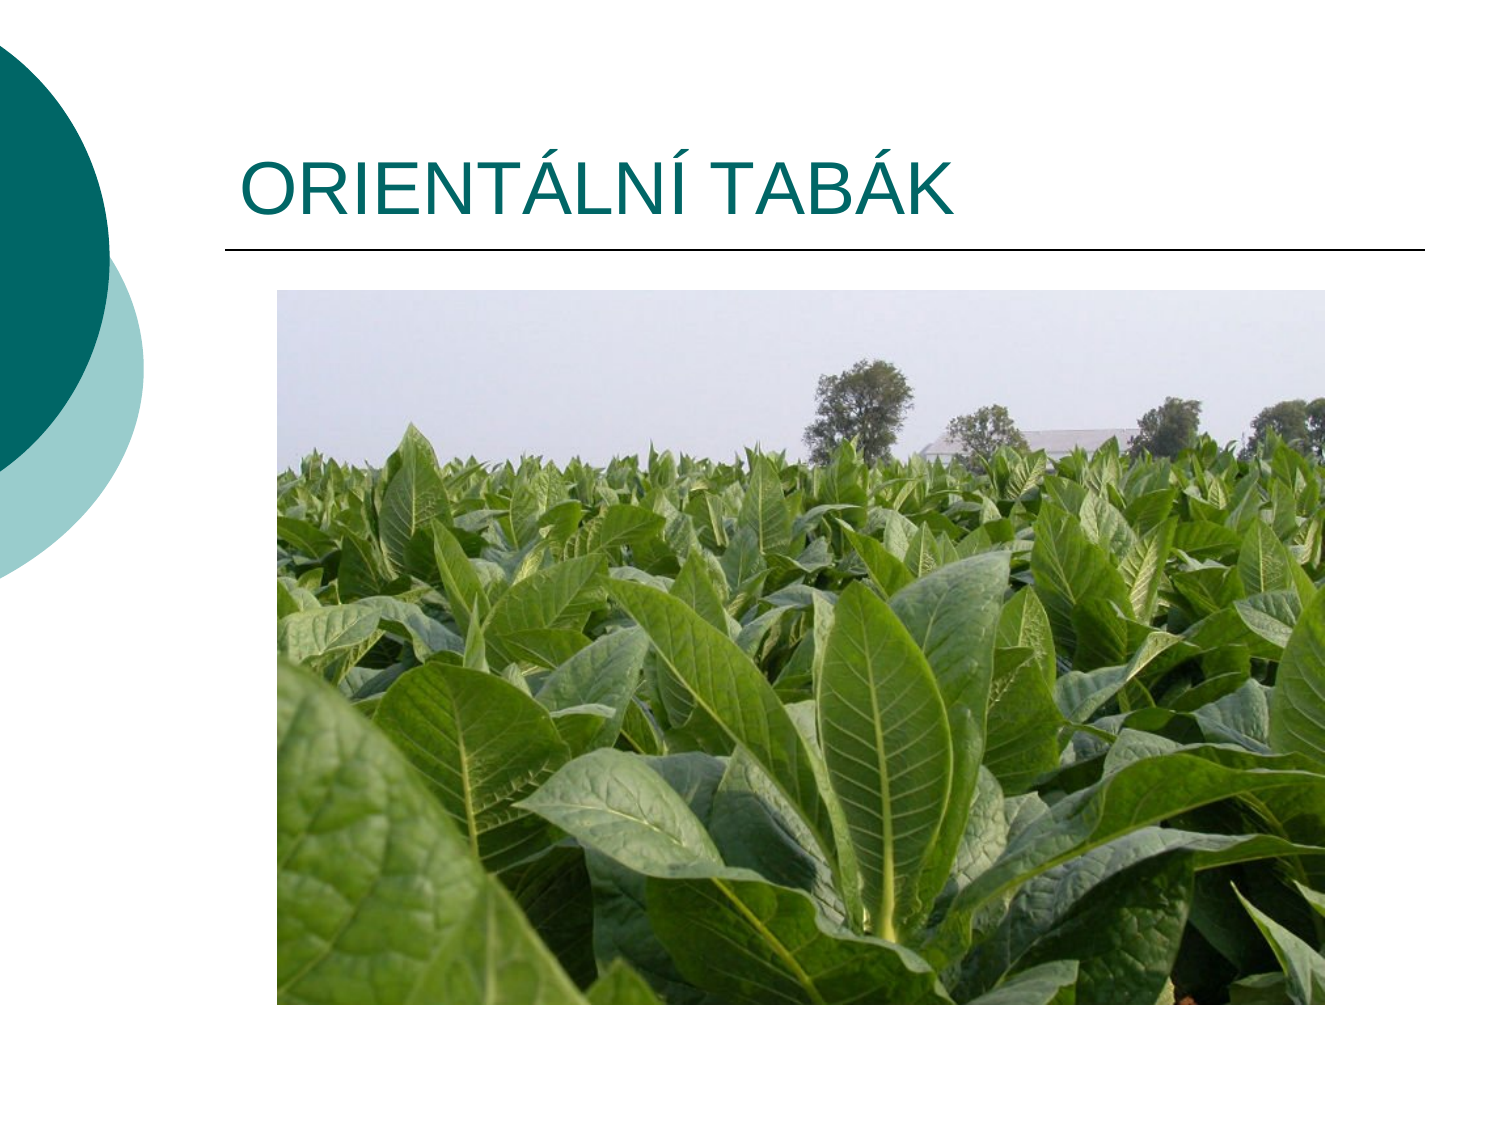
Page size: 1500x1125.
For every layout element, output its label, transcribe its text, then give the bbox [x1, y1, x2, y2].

title ORIENTÁLNÍ TABÁK [224, 49, 1425, 237]
picture [277, 290, 1325, 1005]
